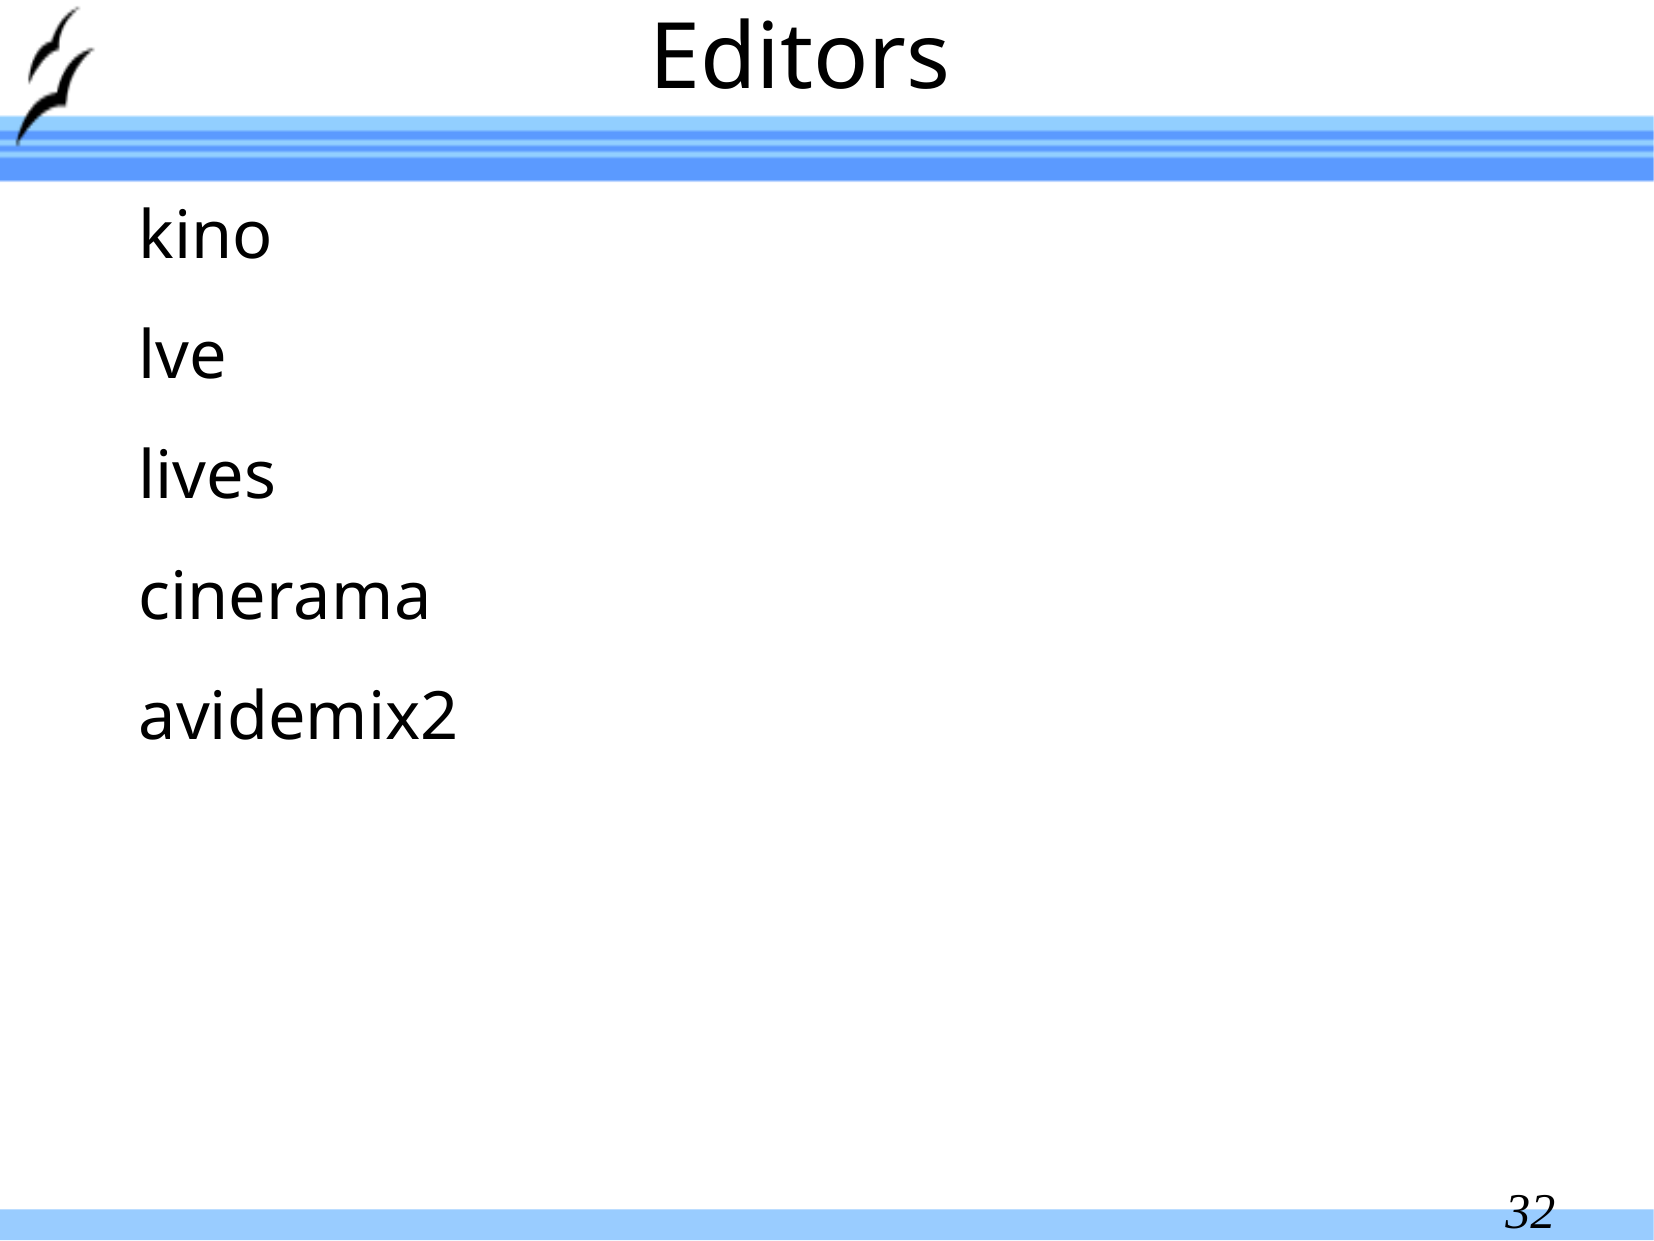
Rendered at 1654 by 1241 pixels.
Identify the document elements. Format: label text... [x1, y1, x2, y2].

title Editors [94, 0, 1507, 121]
picture [0, 0, 1654, 188]
list kino lve lives cinerama avidemix2 [120, 187, 1533, 1195]
